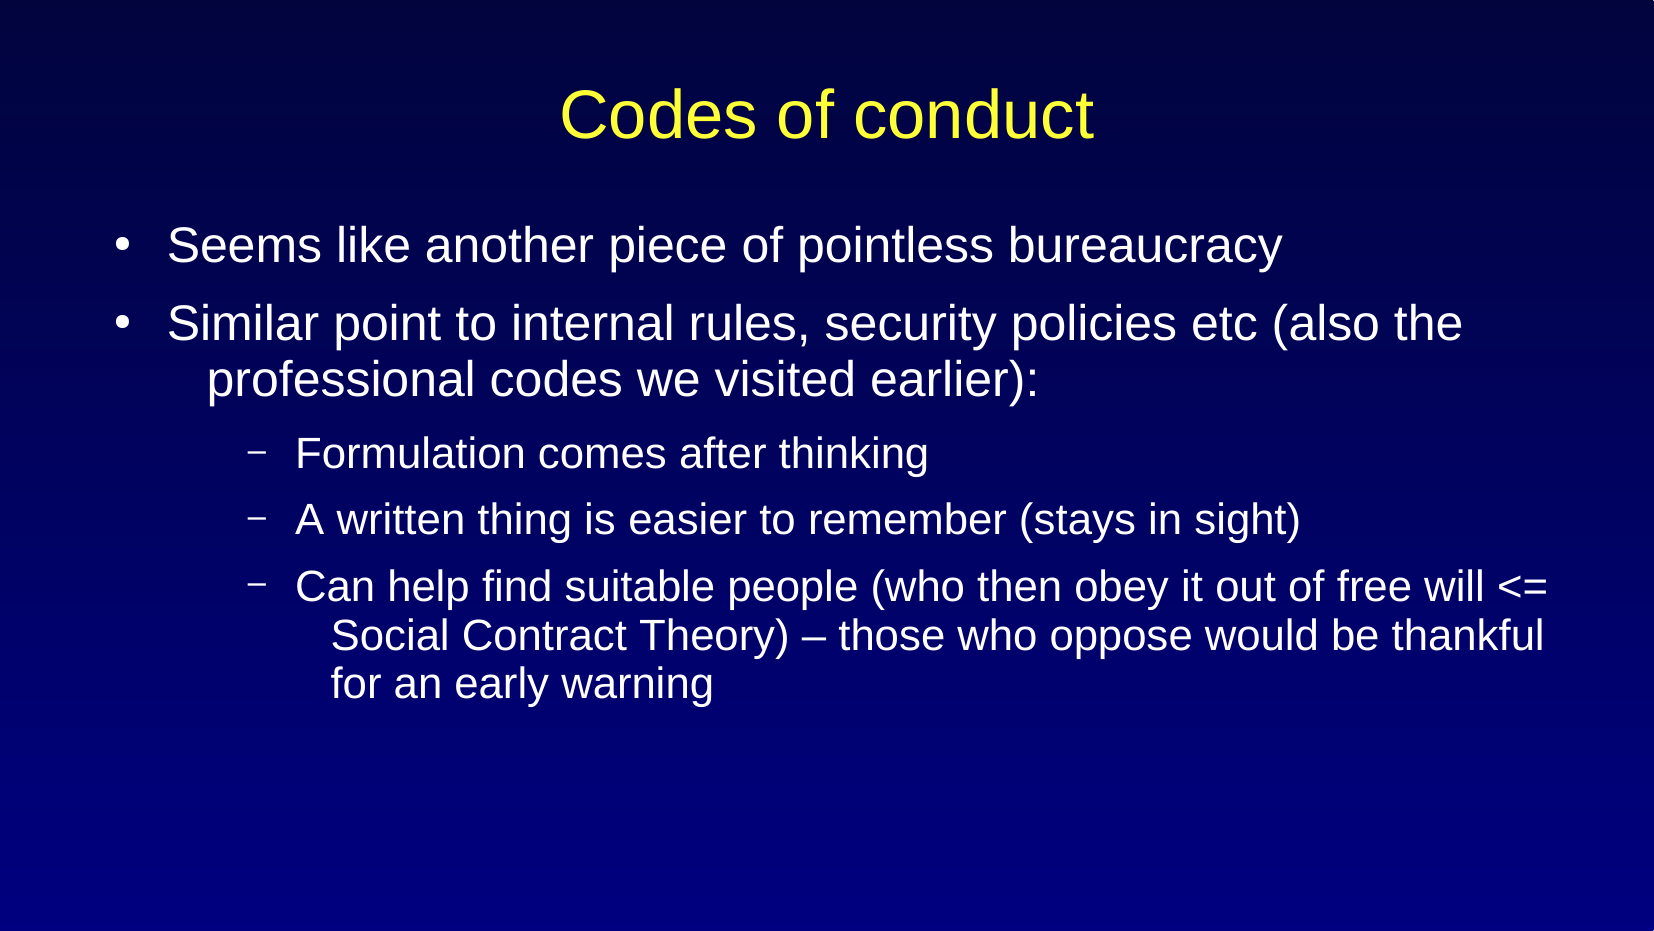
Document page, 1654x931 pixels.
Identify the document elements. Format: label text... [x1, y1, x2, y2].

list Seems like another piece of pointless bureaucracy Similar point to internal rules, security policies etc (also the professional codes we visited earlier): Formulation comes after thinking A written thing is easier to remember (stays in sight) Can help find suitable people (who then obey it out of free will <= Social Contract Theory) – those who oppose would be thankful for an early warning [82, 217, 1571, 758]
title Codes of conduct [82, 37, 1571, 193]
